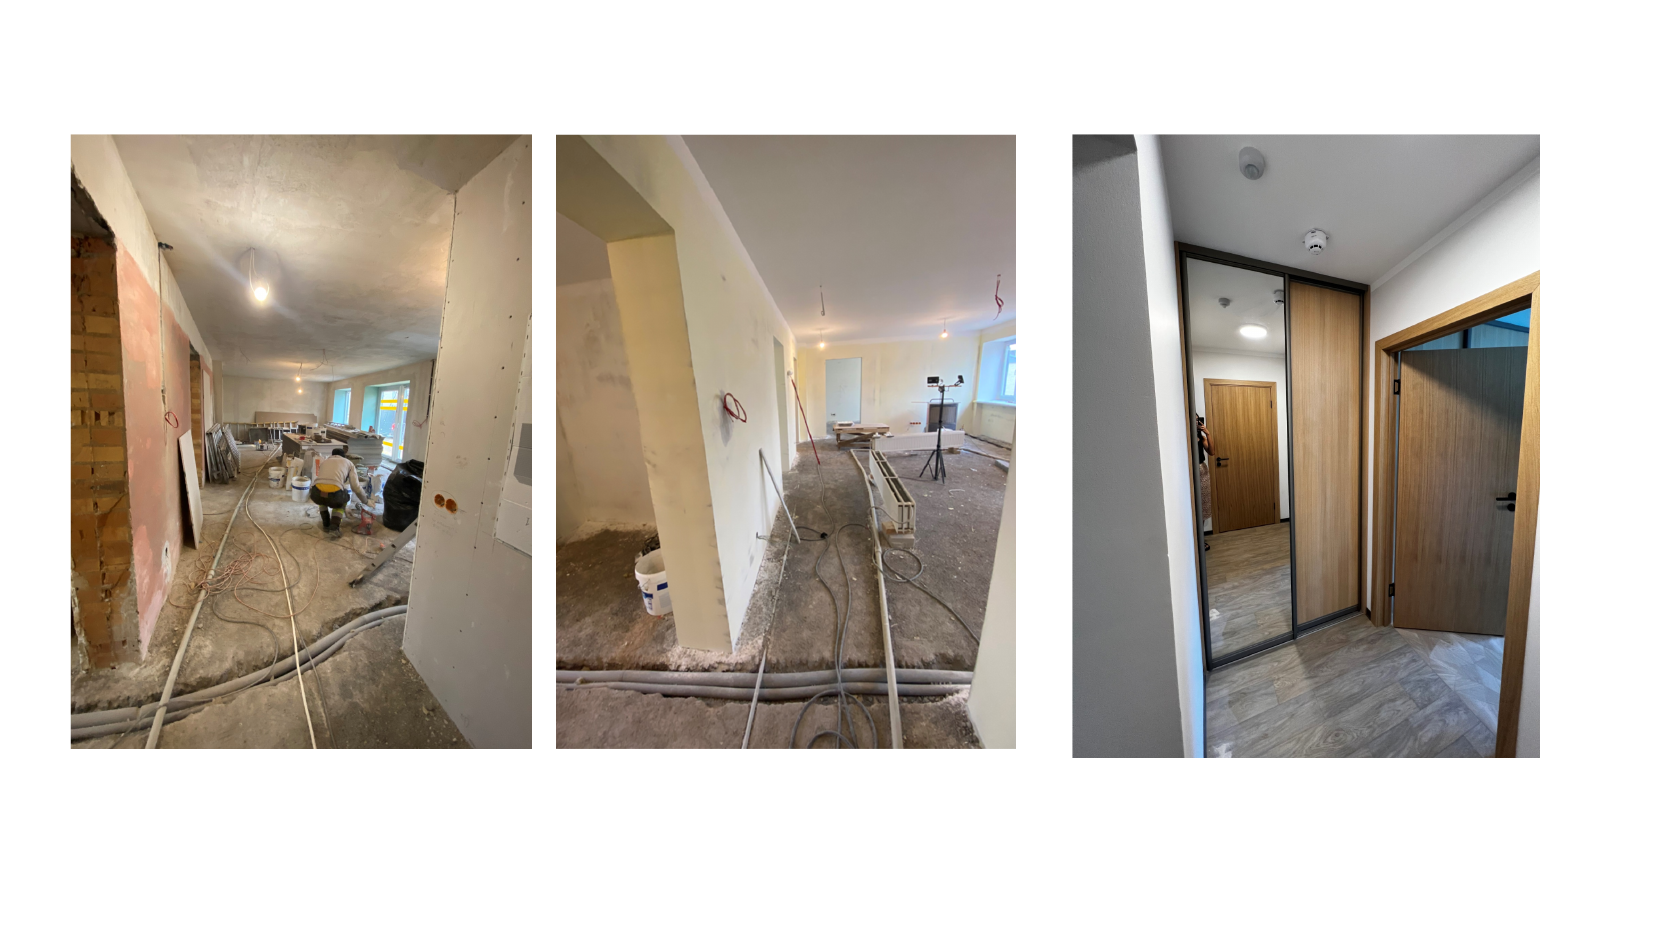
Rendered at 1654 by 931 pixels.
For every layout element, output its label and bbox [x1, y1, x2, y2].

picture [1072, 134, 1540, 758]
picture [555, 134, 1016, 749]
picture [70, 134, 532, 749]
